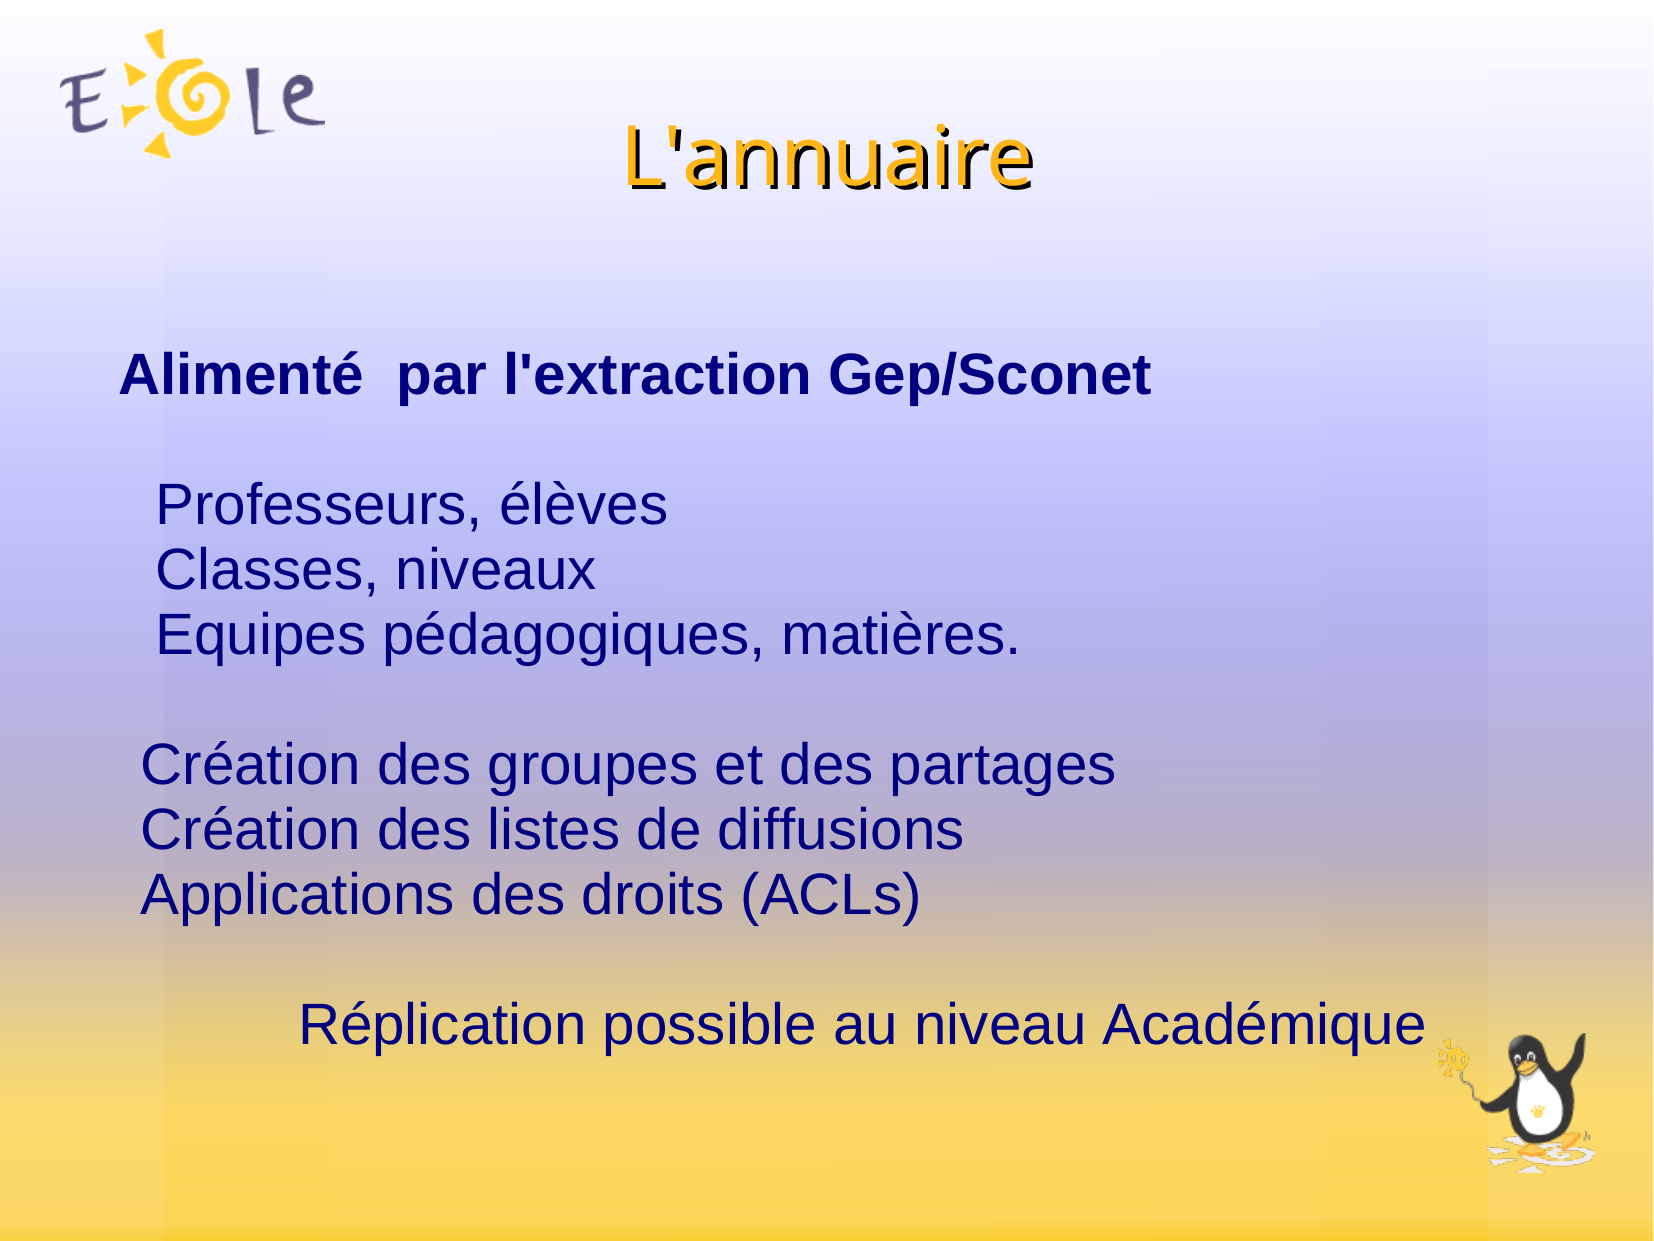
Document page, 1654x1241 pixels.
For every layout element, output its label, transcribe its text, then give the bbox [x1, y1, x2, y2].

picture [0, 0, 1654, 1241]
title L'annuaire [82, 49, 1571, 222]
subtitle Alimenté par l'extraction Gep/Sconet Professeurs, élèves Classes, niveaux Equipes pédagogiques, matières. Création des groupes et des partages Création des listes de diffusions Applications des droits (ACLs) Réplication possible au niveau Académique [82, 222, 1571, 1177]
